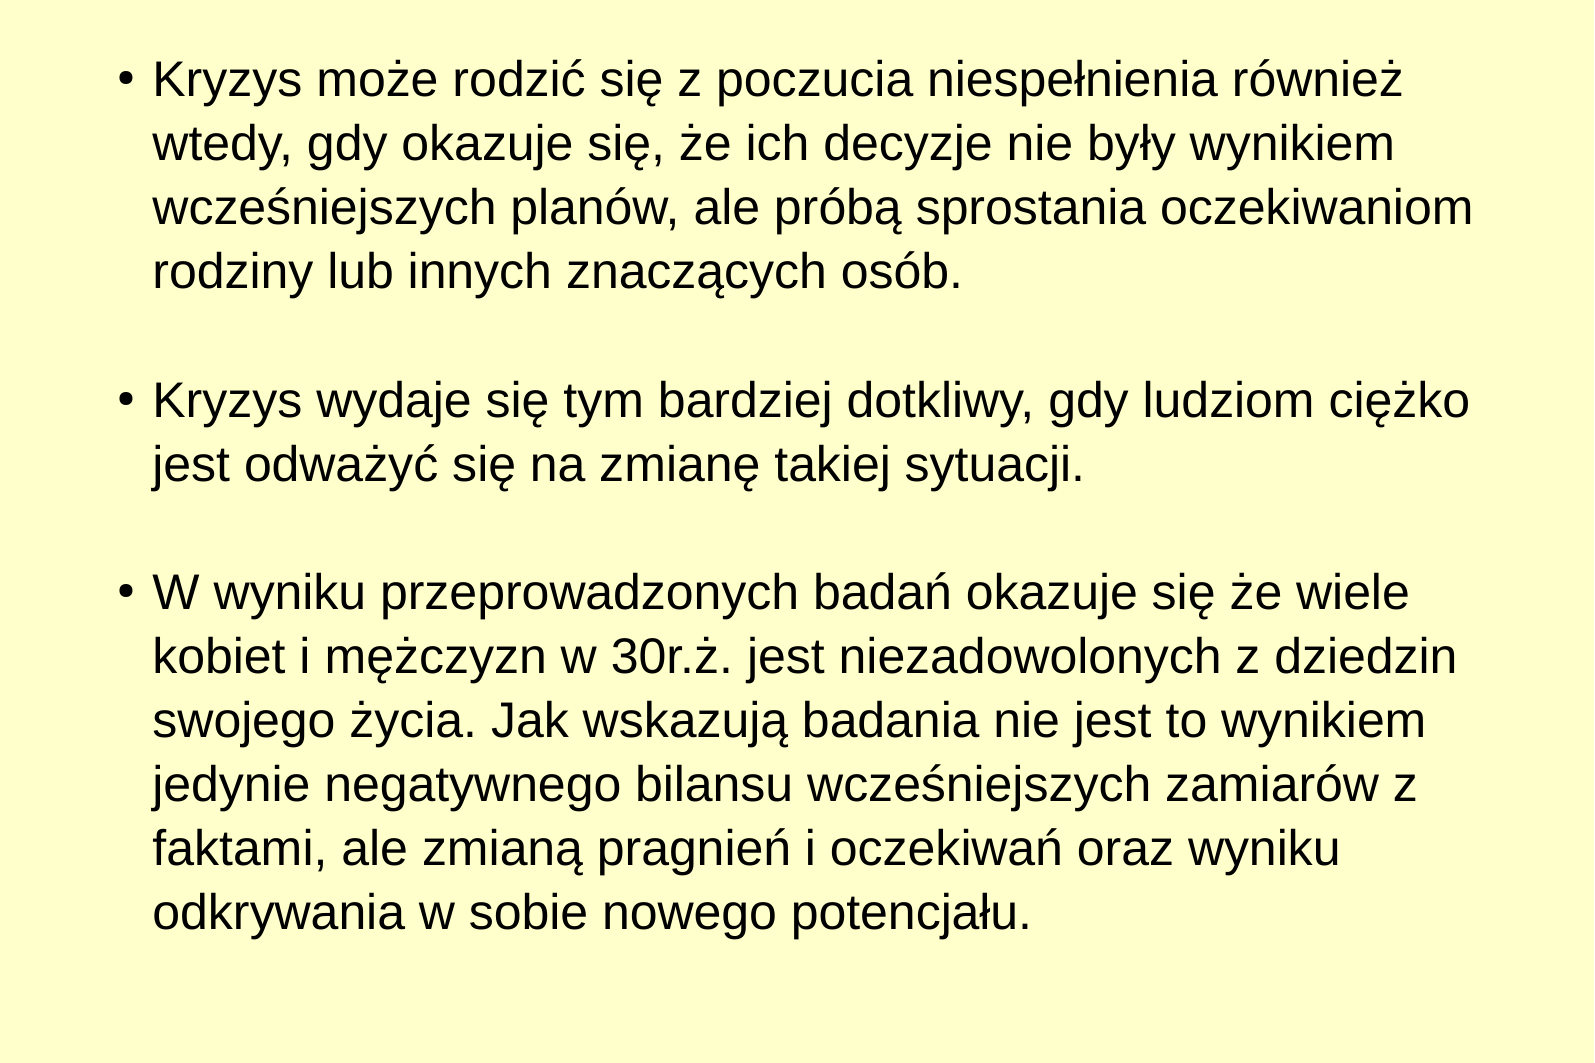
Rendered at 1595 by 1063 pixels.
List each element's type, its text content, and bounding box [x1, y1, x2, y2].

subtitle Kryzys może rodzić się z poczucia niespełnienia również wtedy, gdy okazuje się, że ich decyzje nie były wynikiem wcześniejszych planów, ale próbą sprostania oczekiwaniom rodziny lub innych znaczących osób. Kryzys wydaje się tym bardziej dotkliwy, gdy ludziom ciężko jest odważyć się na zmianę takiej sytuacji. W wyniku przeprowadzonych badań okazuje się że wiele kobiet i mężczyzn w 30r.ż. jest niezadowolonych z dziedzin swojego życia. Jak wskazują badania nie jest to wynikiem jedynie negatywnego bilansu wcześniejszych zamiarów z faktami, ale zmianą pragnień i oczekiwań oraz wyniku odkrywania w sobie nowego potencjału. [117, 47, 1479, 1001]
